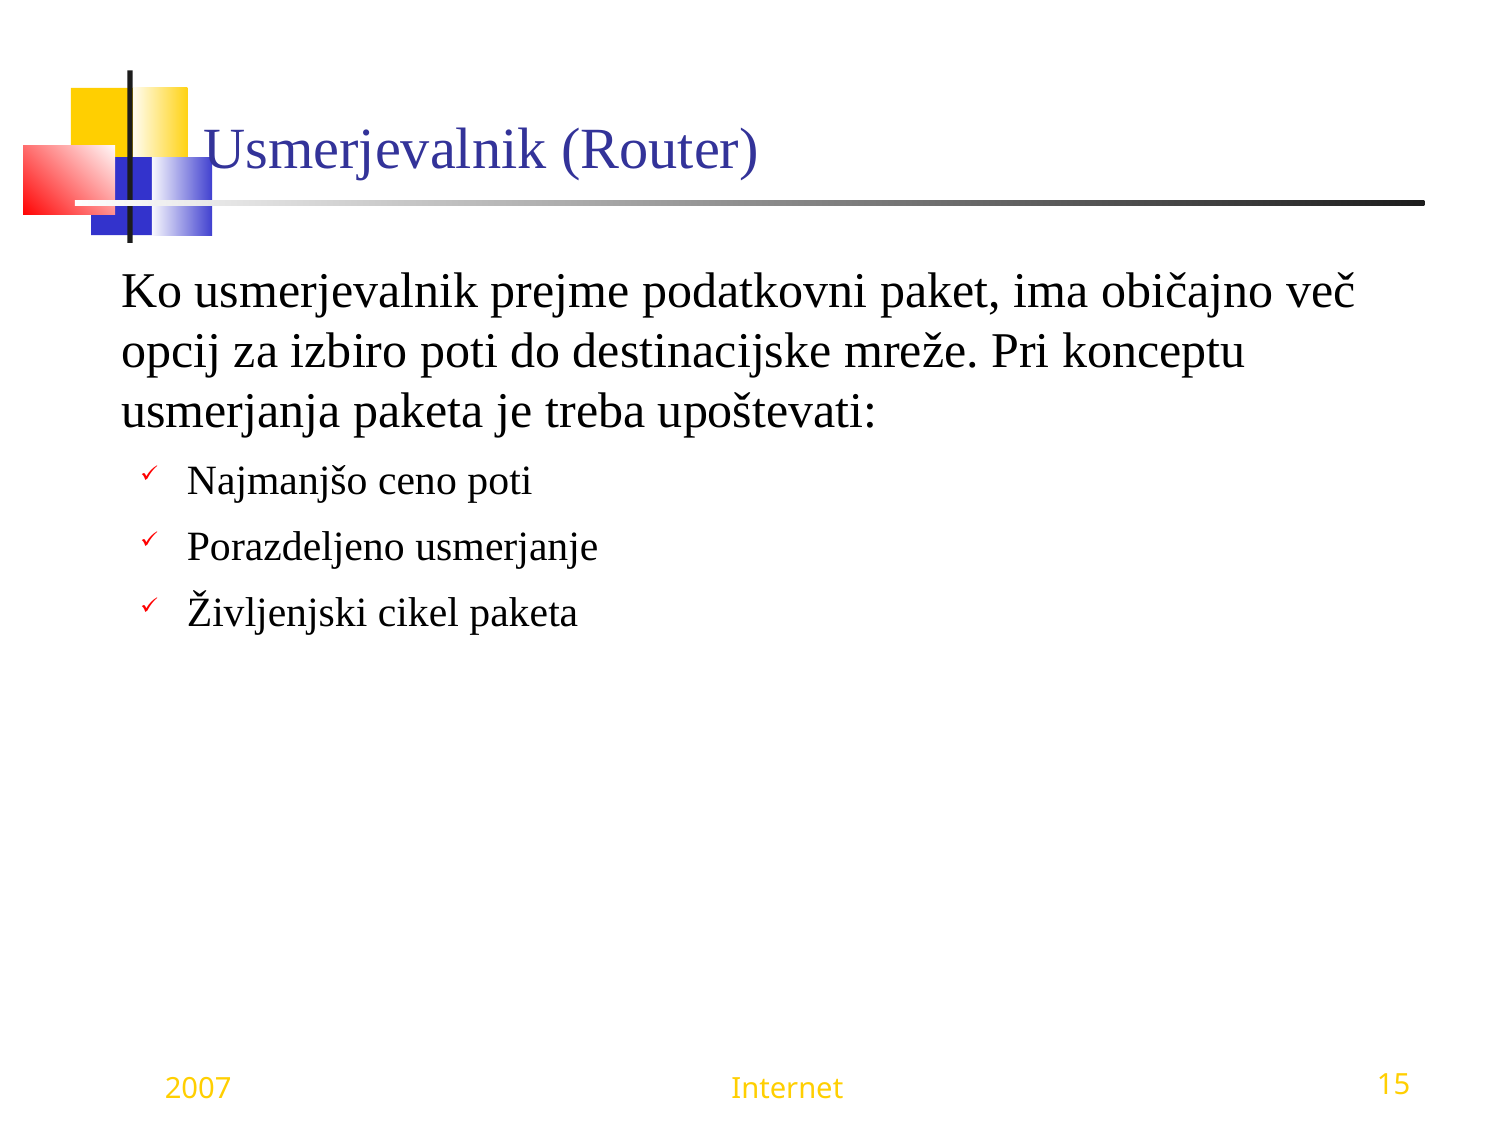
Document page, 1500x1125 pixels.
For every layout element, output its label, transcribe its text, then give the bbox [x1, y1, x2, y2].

list Ko usmerjevalnik prejme podatkovni paket, ima običajno več opcij za izbiro poti do destinacijske mreže. Pri konceptu usmerjanja paketa je treba upoštevati: Najmanjšo ceno poti Porazdeljeno usmerjanje Življenjski cikel paketa [50, 249, 1469, 1007]
title Usmerjevalnik (Router) [188, 101, 1468, 188]
text_box 2007 [150, 1037, 463, 1113]
text_box Internet [549, 1037, 1026, 1113]
text_box <number> [1112, 1037, 1426, 1113]
